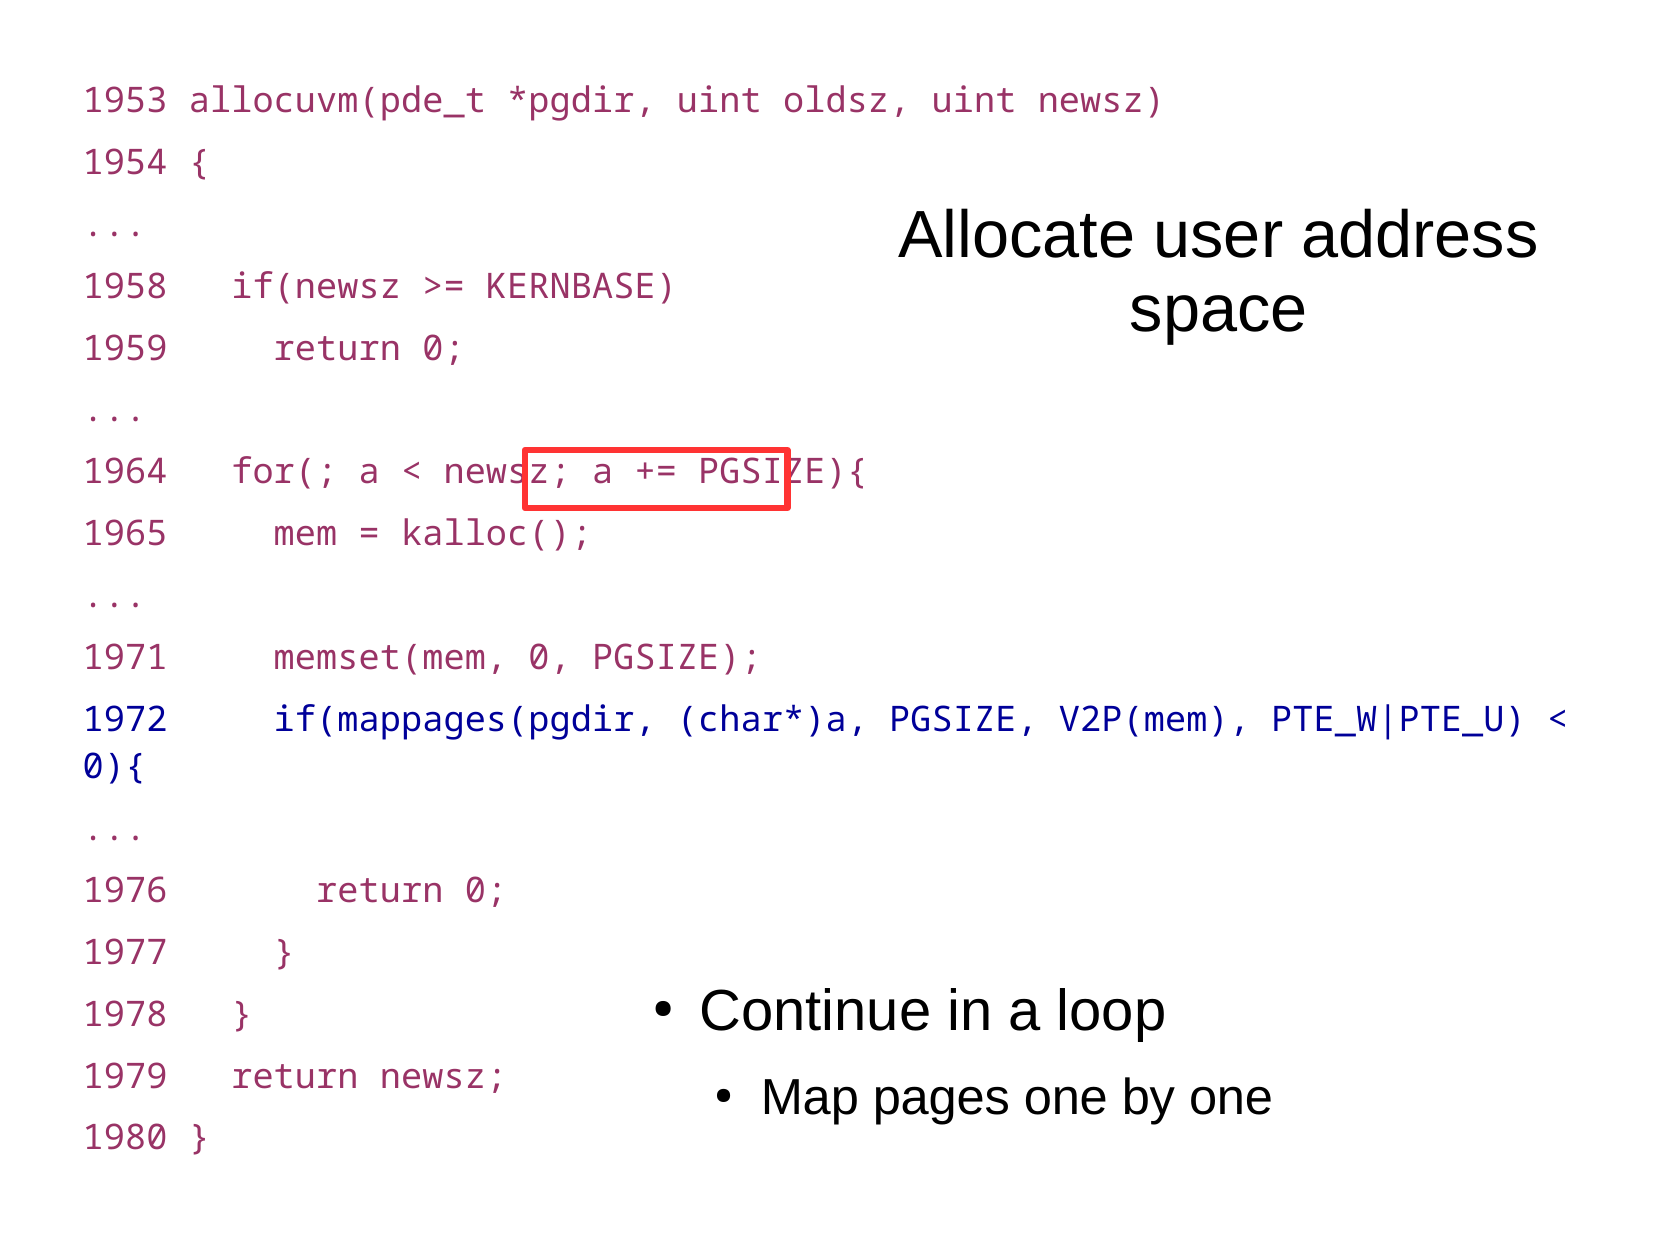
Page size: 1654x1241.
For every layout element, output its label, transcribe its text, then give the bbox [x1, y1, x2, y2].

list Continue in a loop Map pages one by one [637, 978, 1530, 1126]
list 1953 allocuvm(pde_t *pgdir, uint oldsz, uint newsz) 1954 { ... 1958 if(newsz >= KERNBASE) 1959 return 0; ... 1964 for(; a < newsz; a += PGSIZE){ 1965 mem = kalloc(); ... 1971 memset(mem, 0, PGSIZE); 1972 if(mappages(pgdir, (char*)a, PGSIZE, V2P(mem), PTE_W|PTE_U) < 0){ ... 1976 return 0; 1977 } 1978 } 1979 return newsz; 1980 } [82, 75, 1571, 1163]
title Allocate user address space [825, 167, 1613, 376]
